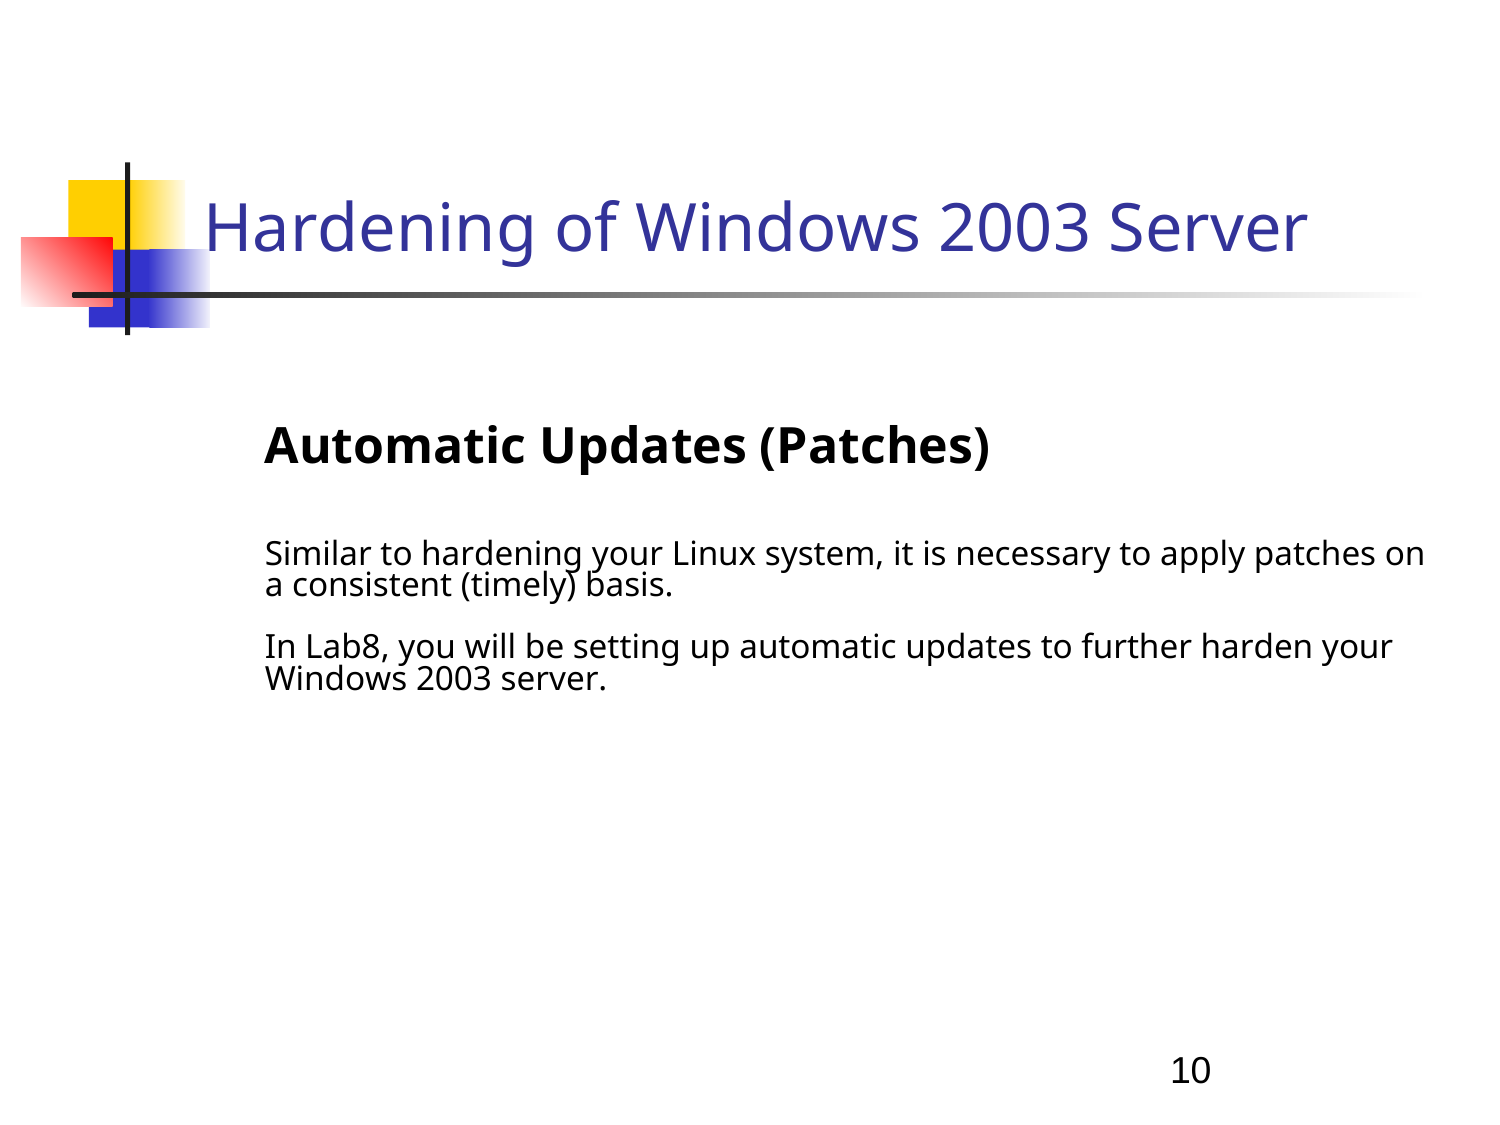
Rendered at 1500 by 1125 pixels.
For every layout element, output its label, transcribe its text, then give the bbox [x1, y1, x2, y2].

title Hardening of Windows 2003 Server [188, 35, 1468, 276]
list Automatic Updates (Patches) Similar to hardening your Linux system, it is necessary to apply patches on a consistent (timely) basis. In Lab8, you will be setting up automatic updates to further harden your Windows 2003 server. [193, 331, 1469, 1007]
